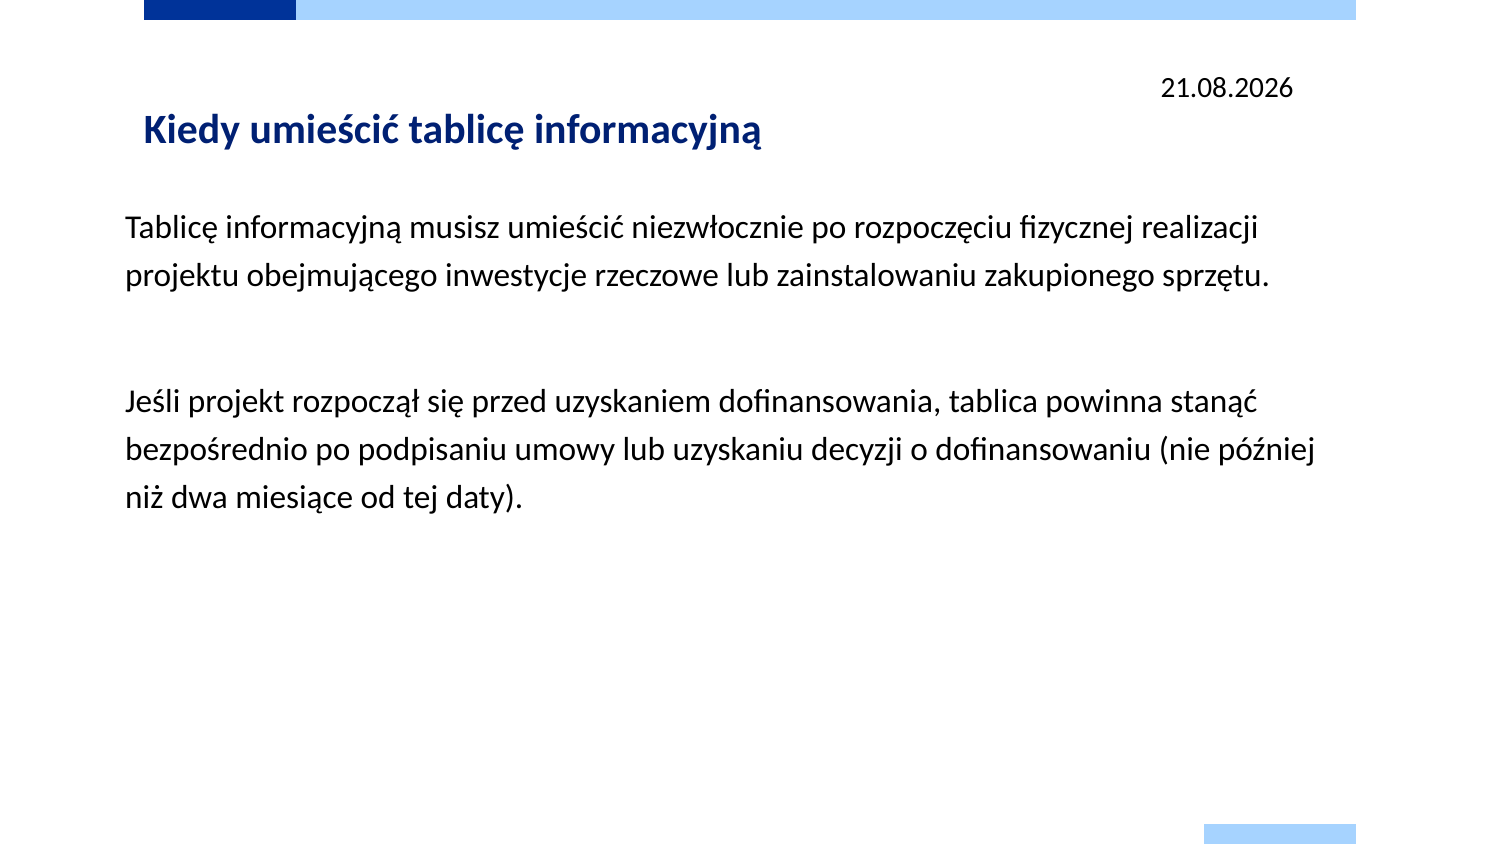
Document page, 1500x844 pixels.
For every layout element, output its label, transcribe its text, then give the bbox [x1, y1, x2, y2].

list Tablicę informacyjną musisz umieścić niezwłocznie po rozpoczęciu fizycznej realizacji projektu obejmującego inwestycje rzeczowe lub zainstalowaniu zakupionego sprzętu. Jeśli projekt rozpoczął się przed uzyskaniem dofinansowania, tablica powinna stanąć bezpośrednio po podpisaniu umowy lub uzyskaniu decyzji o dofinansowaniu (nie później niż dwa miesiące od tej daty). [125, 196, 1357, 803]
text_box 21.10.2024 [1145, 60, 1347, 102]
title Kiedy umieścić tablicę informacyjną [143, 100, 1357, 196]
